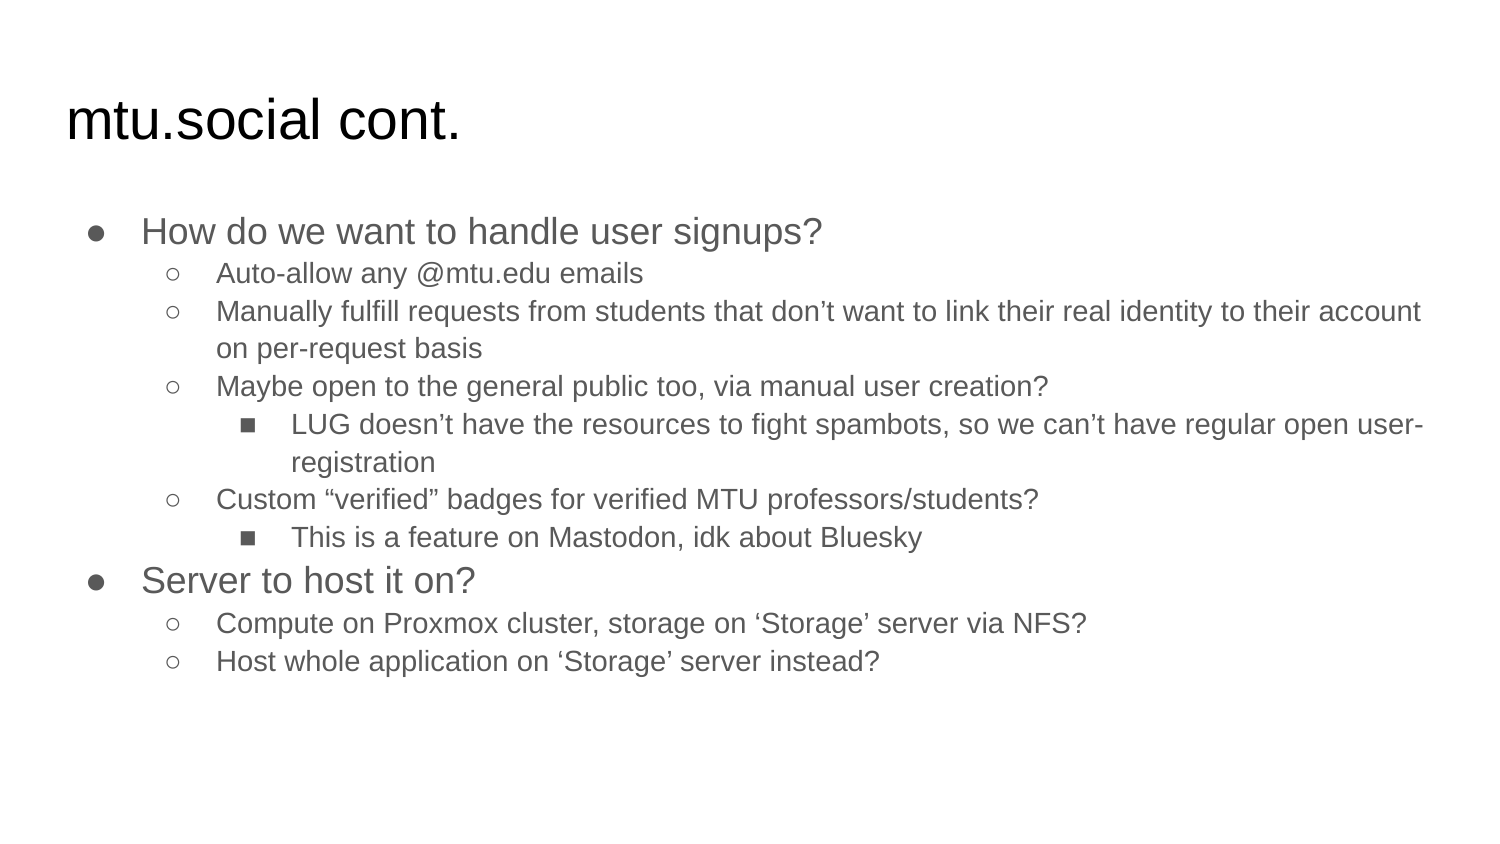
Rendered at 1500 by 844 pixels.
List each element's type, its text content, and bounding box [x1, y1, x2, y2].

title mtu.social cont. [51, 72, 1449, 167]
list How do we want to handle user signups? Auto-allow any @mtu.edu emails Manually fulfill requests from students that don’t want to link their real identity to their account on per-request basis Maybe open to the general public too, via manual user creation? LUG doesn’t have the resources to fight spambots, so we can’t have regular open user-registration Custom “verified” badges for verified MTU professors/students? This is a feature on Mastodon, idk about Bluesky Server to host it on? Compute on Proxmox cluster, storage on ‘Storage’ server via NFS? Host whole application on ‘Storage’ server instead? [51, 189, 1449, 750]
